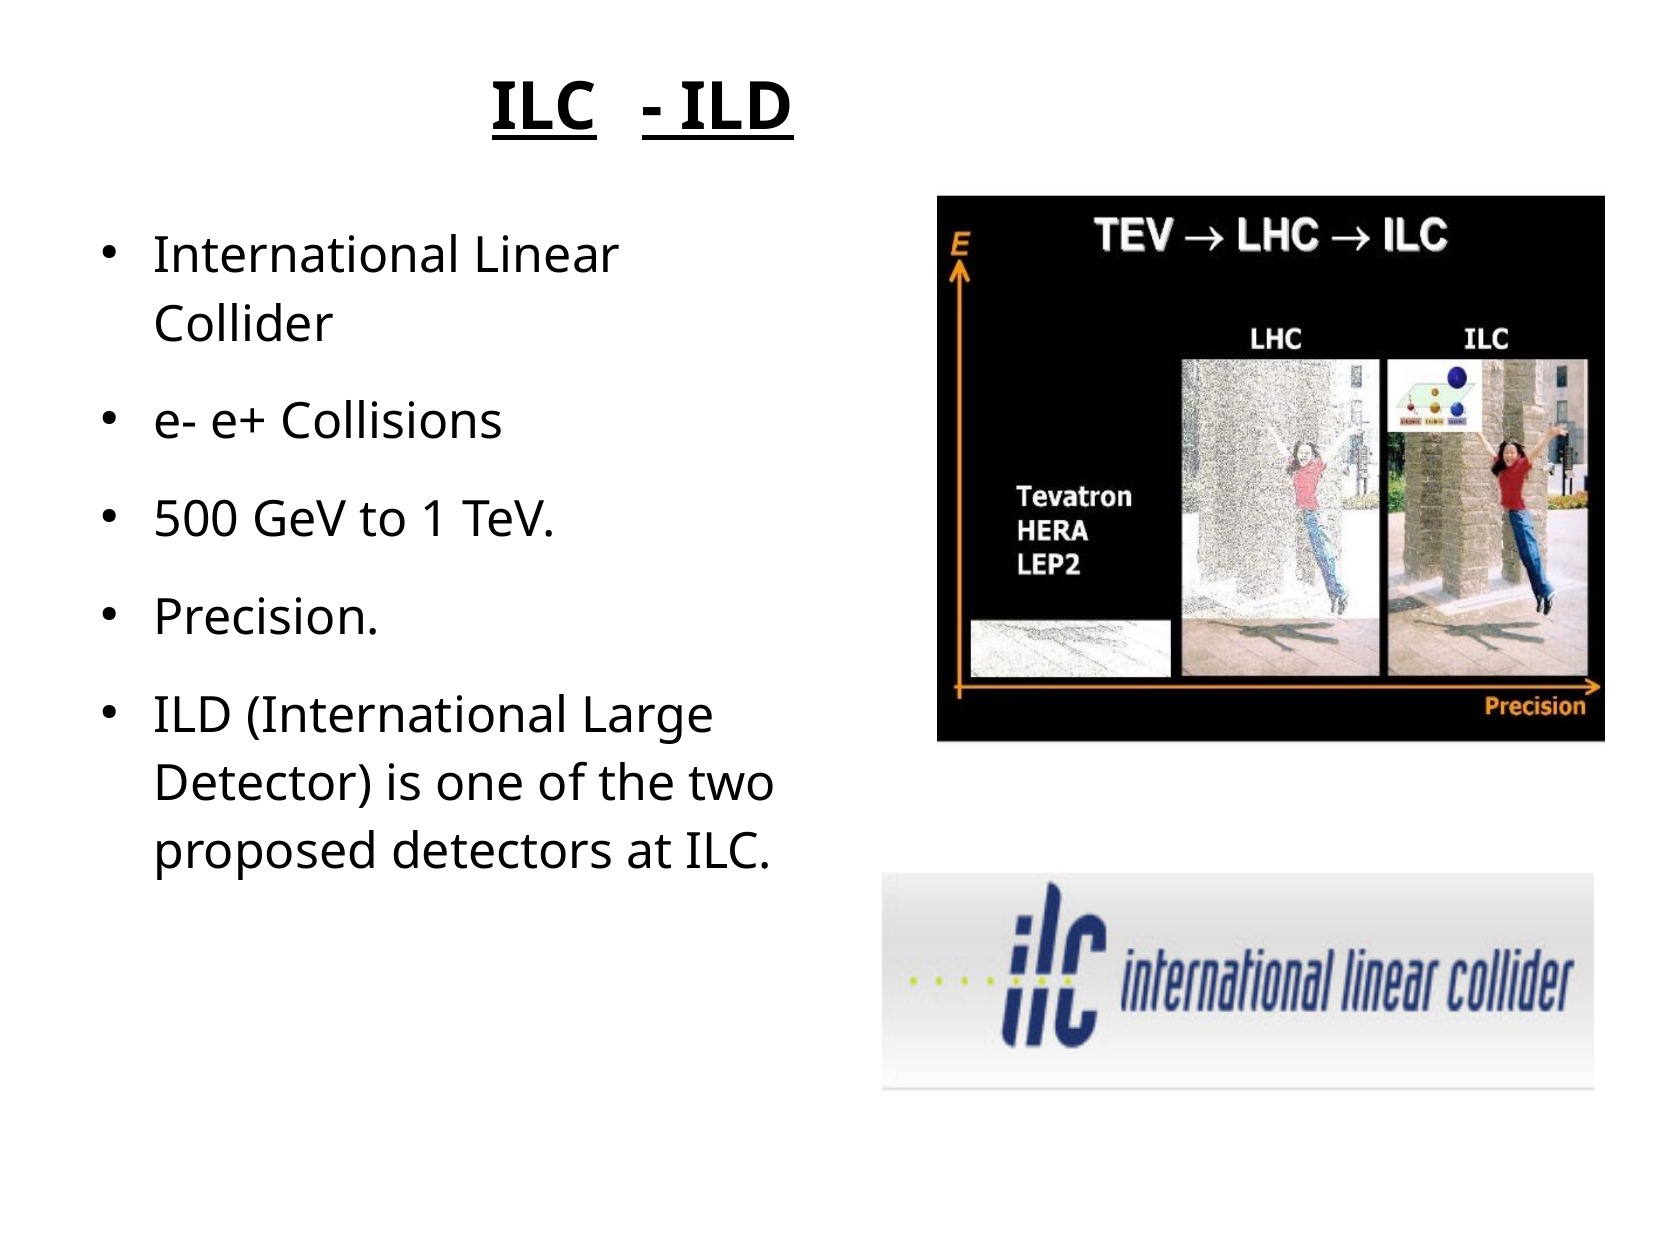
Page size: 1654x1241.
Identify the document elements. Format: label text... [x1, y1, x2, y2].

picture [878, 868, 1599, 1094]
title ILC - ILD [271, 0, 1014, 208]
list International Linear Collider e- e+ Collisions 500 GeV to 1 TeV. Precision. ILD (International Large Detector) is one of the two proposed detectors at ILC. [82, 219, 788, 1024]
picture [937, 187, 1605, 751]
